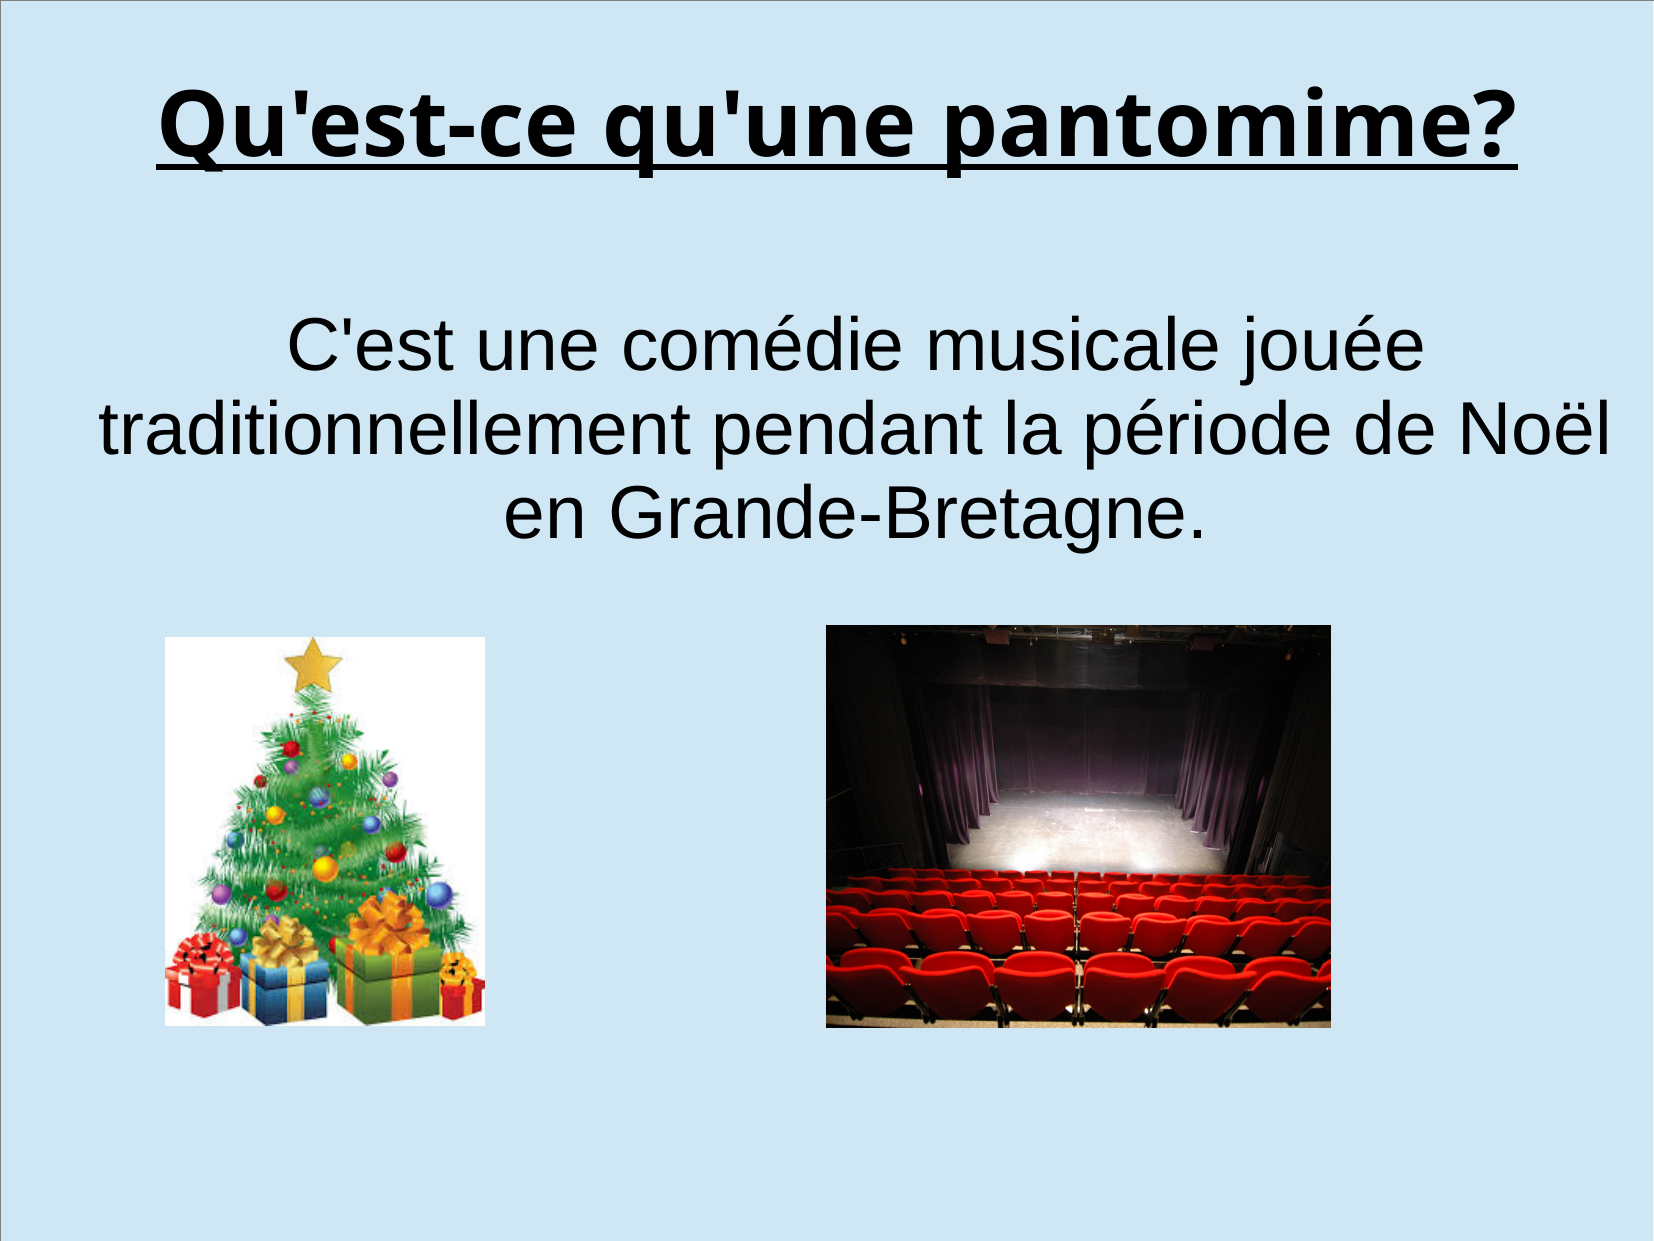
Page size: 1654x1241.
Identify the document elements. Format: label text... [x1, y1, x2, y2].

picture [165, 637, 485, 1026]
text_box [0, 0, 1654, 1241]
text_box Qu'est-ce qu'une pantomime? [141, 51, 1607, 237]
picture [826, 625, 1331, 1028]
text_box C'est une comédie musicale jouée traditionnellement pendant la période de Noël en Grande-Bretagne. [82, 295, 1630, 689]
